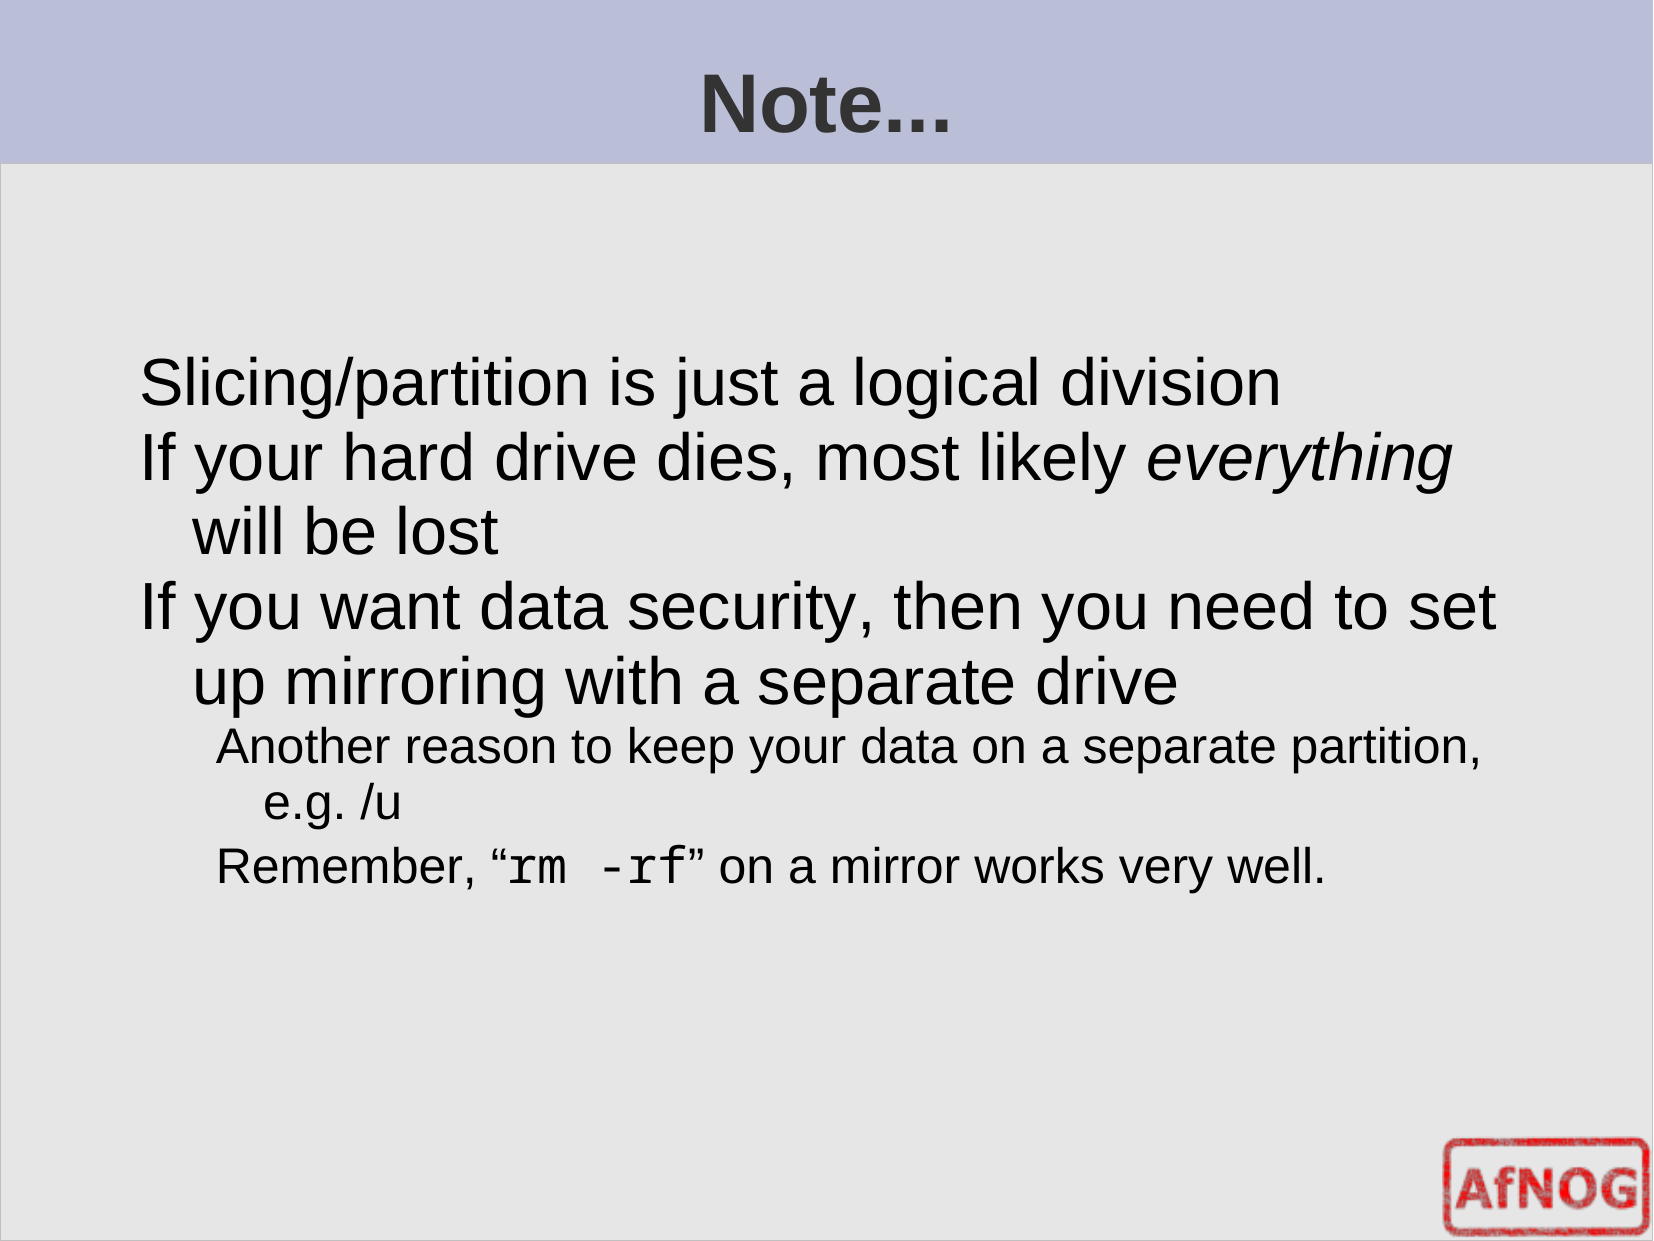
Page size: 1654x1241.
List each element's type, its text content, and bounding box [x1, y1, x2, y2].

list Slicing/partition is just a logical division If your hard drive dies, most likely everything will be lost If you want data security, then you need to set up mirroring with a separate drive Another reason to keep your data on a separate partition, e.g. /u Remember, “rm -rf” on a mirror works very well. [121, 344, 1534, 1127]
picture [1441, 1135, 1653, 1241]
title Note... [0, 0, 1653, 208]
